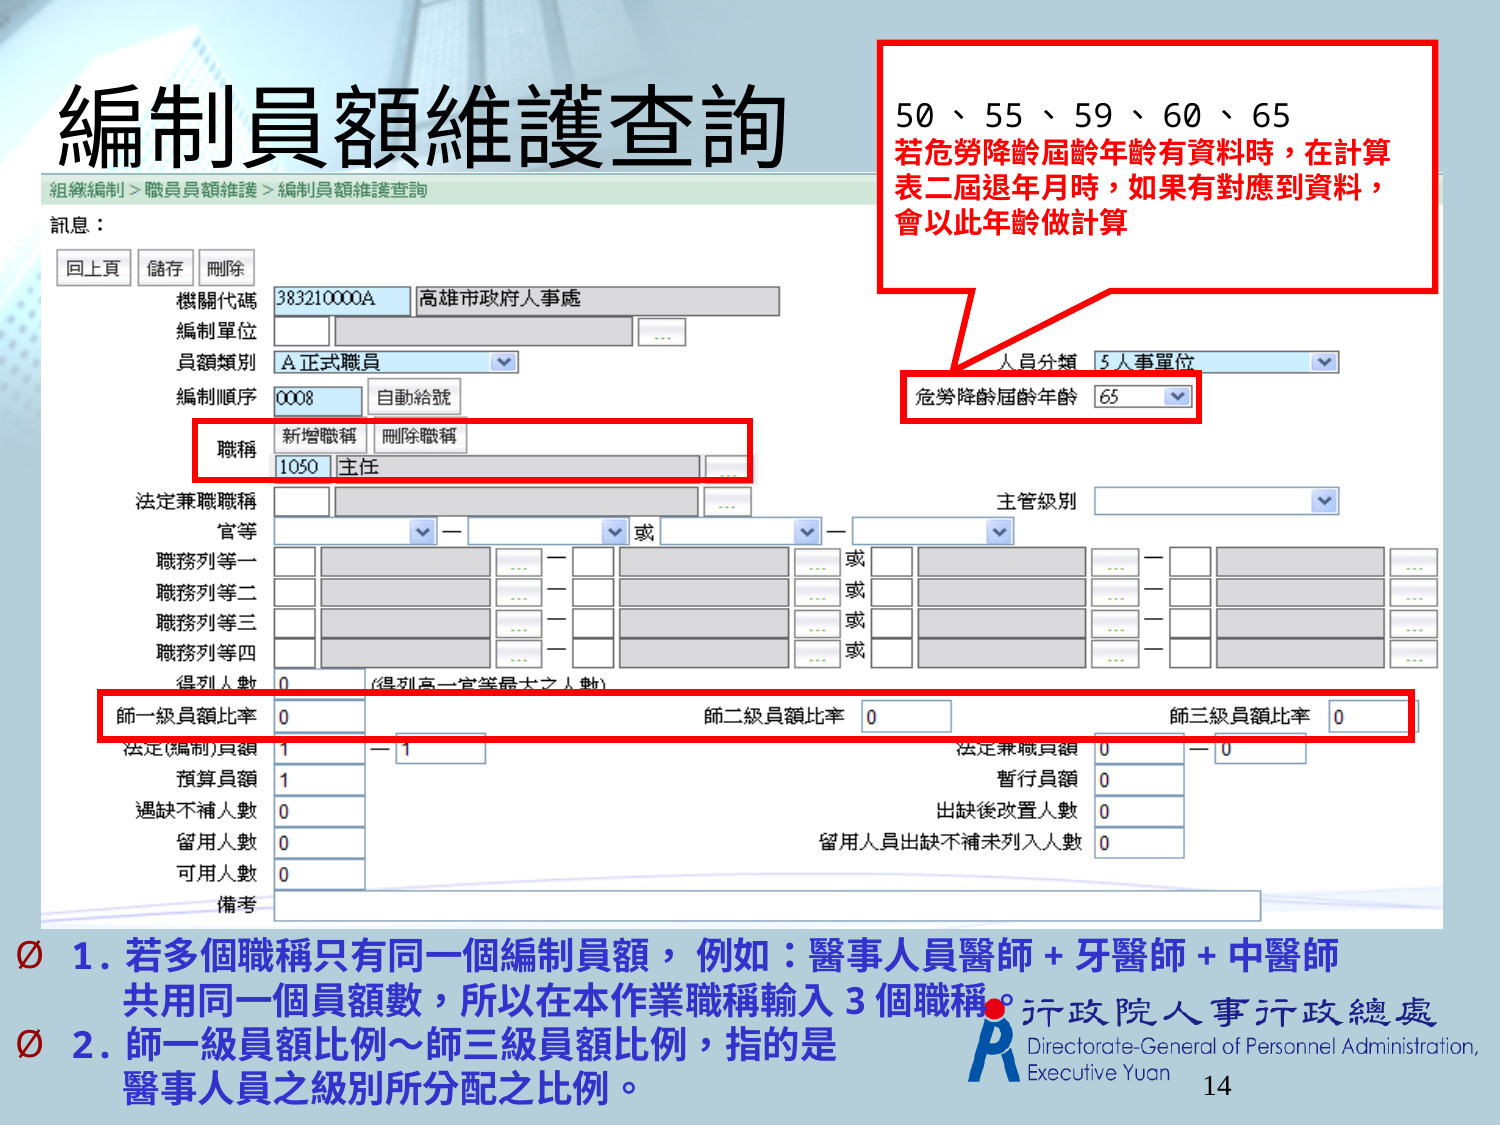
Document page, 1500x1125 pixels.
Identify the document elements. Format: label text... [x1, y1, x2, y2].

title 編制員額維護查詢 [41, 31, 1376, 219]
picture [907, 377, 1196, 418]
picture [41, 172, 1443, 929]
text_box 50、55、59、60、65 若危勞降齡屆齡年齡有資料時，在計算表二屆退年月時，如果有對應到資料，會以此年齡做計算 [879, 42, 1436, 372]
text_box [1187, 1058, 1500, 1124]
list 1.若多個職稱只有同一個編制員額， 例如：醫事人員醫師+牙醫師+中醫師 共用同一個員額數，所以在本作業職稱輸入3個職稱。 2.師一級員額比例～師三級員額比例，指的是 醫事人員之級別所分配之比例。 [0, 933, 1418, 1118]
